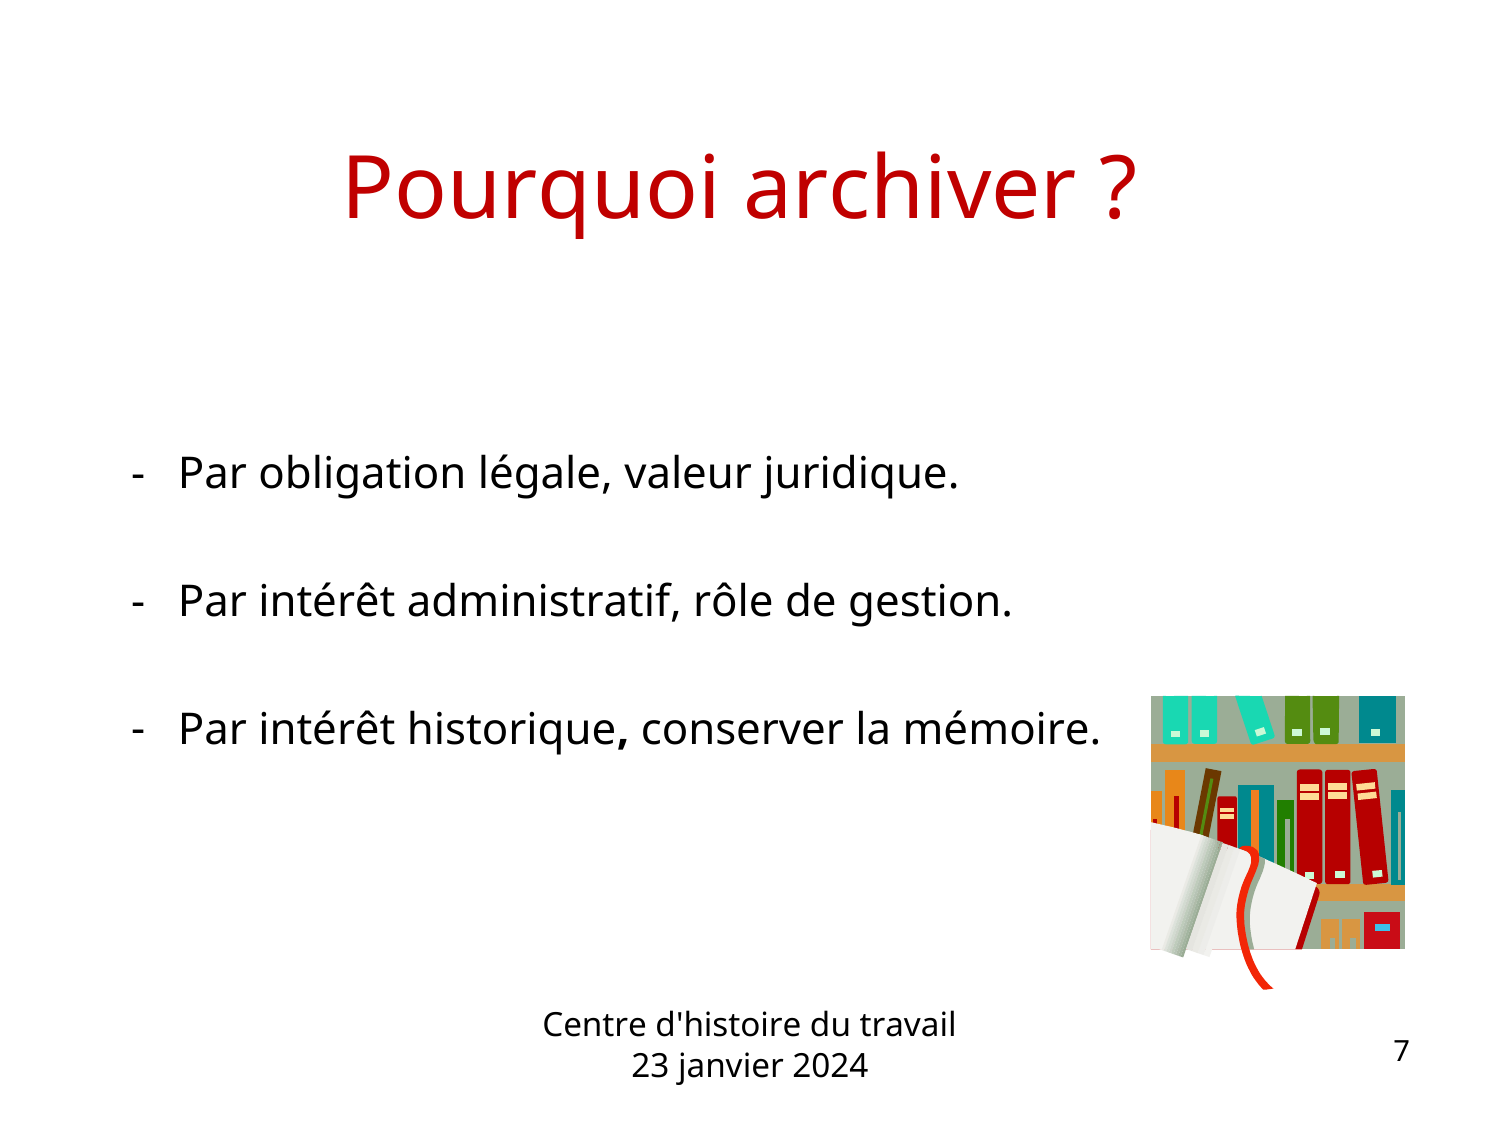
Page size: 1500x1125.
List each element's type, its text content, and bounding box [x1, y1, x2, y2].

picture [1150, 695, 1406, 991]
text_box Par obligation légale, valeur juridique. Par intérêt administratif, rôle de gestion. Par intérêt historique, conserver la mémoire. [41, 373, 1285, 858]
text_box Centre d'histoire du travail 23 janvier 2024 [512, 995, 988, 1074]
text_box Pourquoi archiver ? [64, 90, 1415, 278]
text_box <numéro> [1074, 1024, 1426, 1103]
